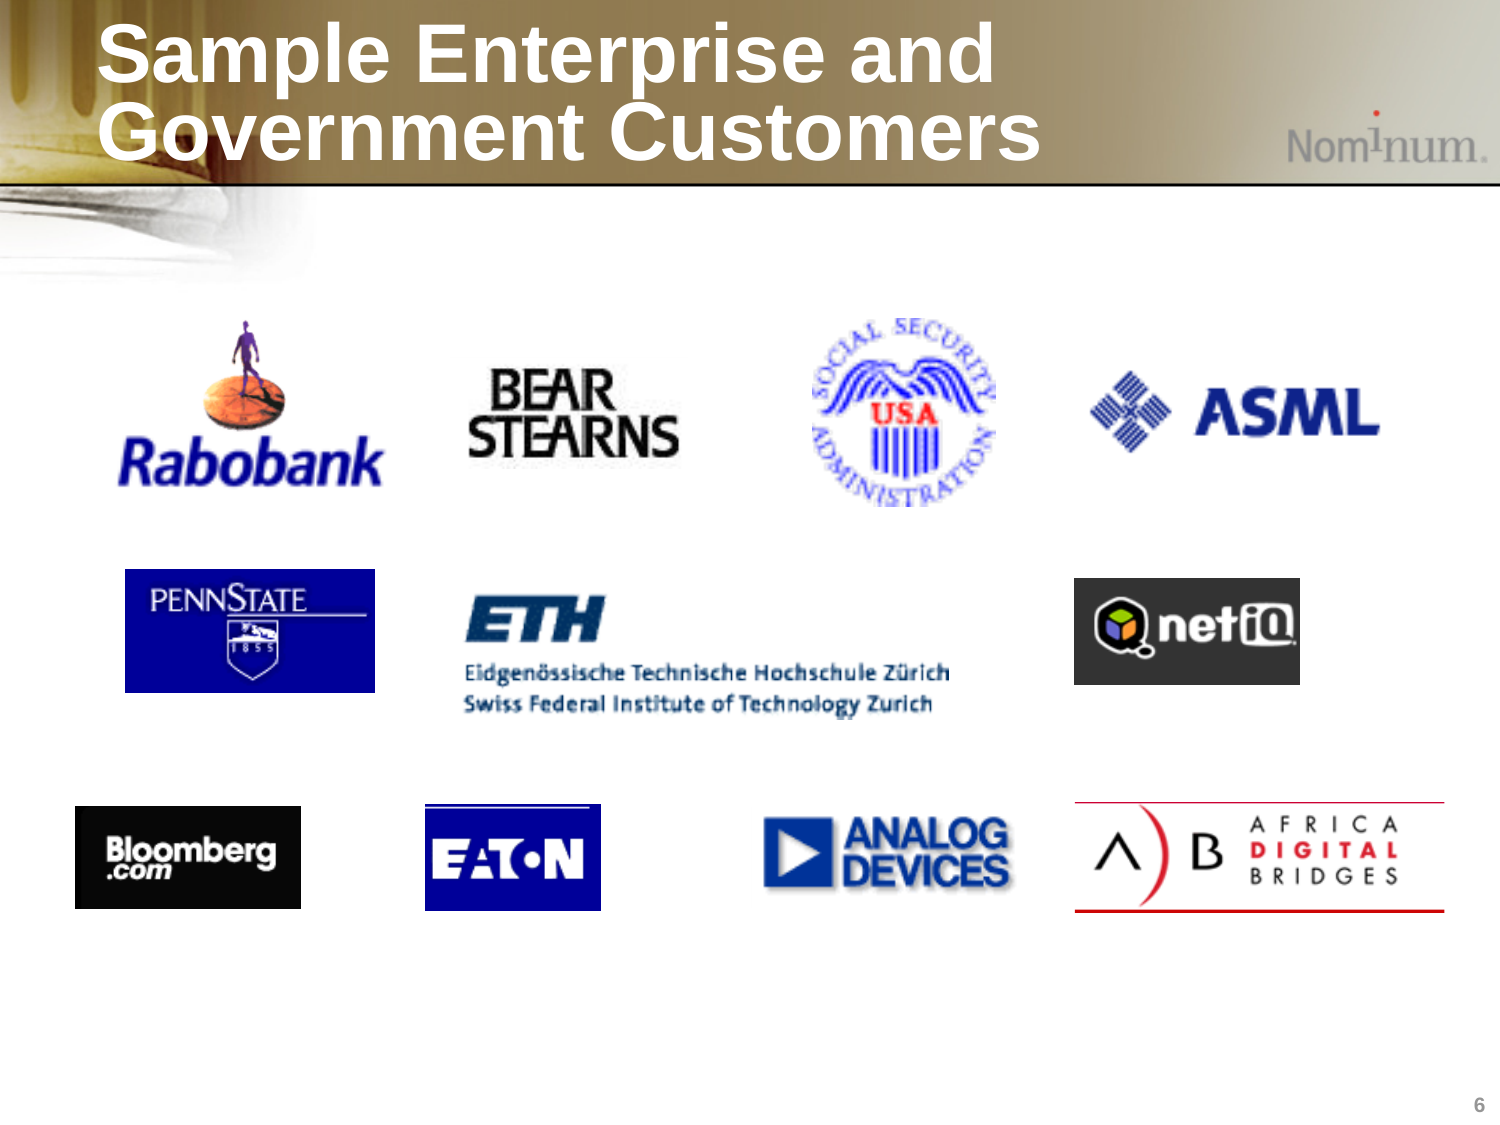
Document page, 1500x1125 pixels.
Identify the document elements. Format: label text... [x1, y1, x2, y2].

picture [0, 0, 1500, 1125]
title Sample Enterprise and Government Customers [81, 1, 1210, 191]
